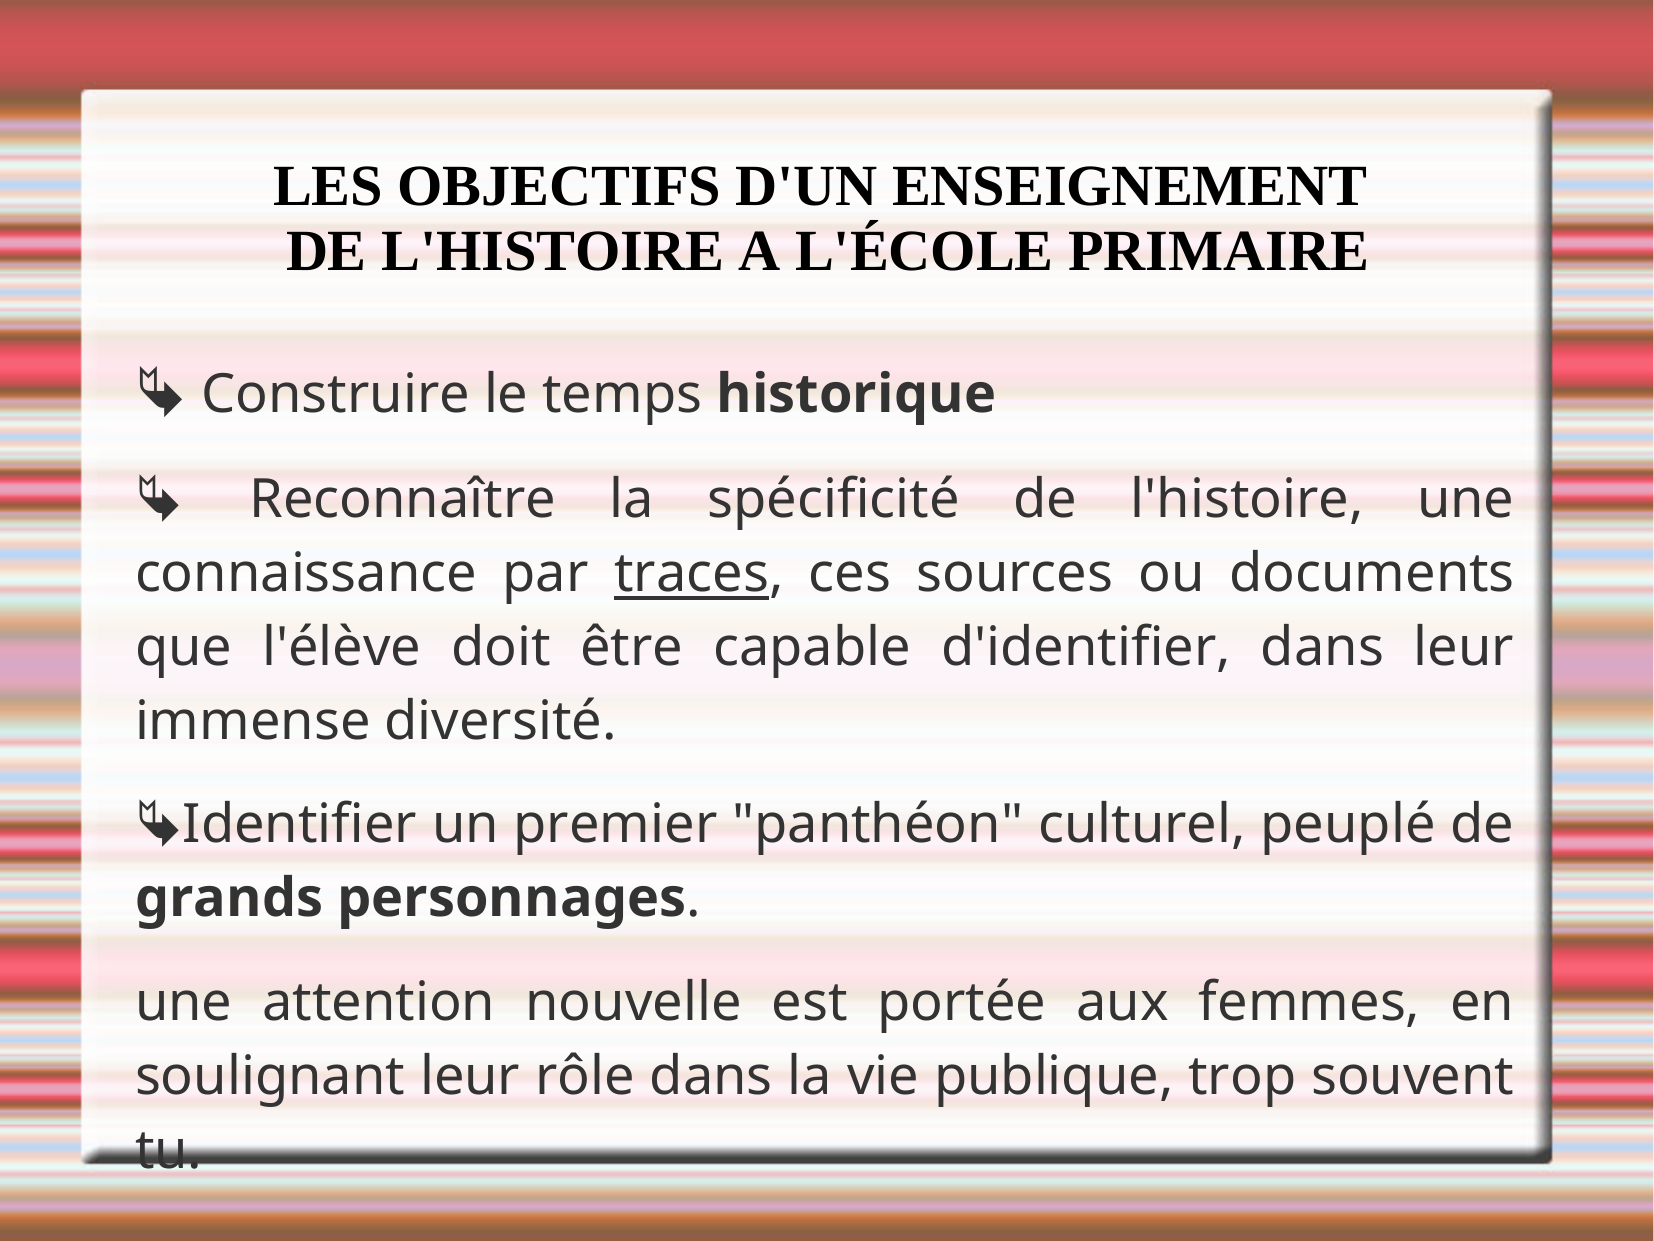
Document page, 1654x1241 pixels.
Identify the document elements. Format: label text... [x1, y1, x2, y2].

list  Construire le temps historique  Reconnaître la spécificité de l'histoire, une connaissance par traces, ces sources ou documents que l'élève doit être capable d'identifier, dans leur immense diversité. Identifier un premier "panthéon" culturel, peuplé de grands personnages. une attention nouvelle est portée aux femmes, en soulignant leur rôle dans la vie publique, trop souvent tu. [134, 350, 1516, 1241]
title LES OBJECTIFS D'UN ENSEIGNEMENT DE L'HISTOIRE A L'ÉCOLE PRIMAIRE [121, 114, 1534, 322]
picture [0, 0, 1654, 1241]
